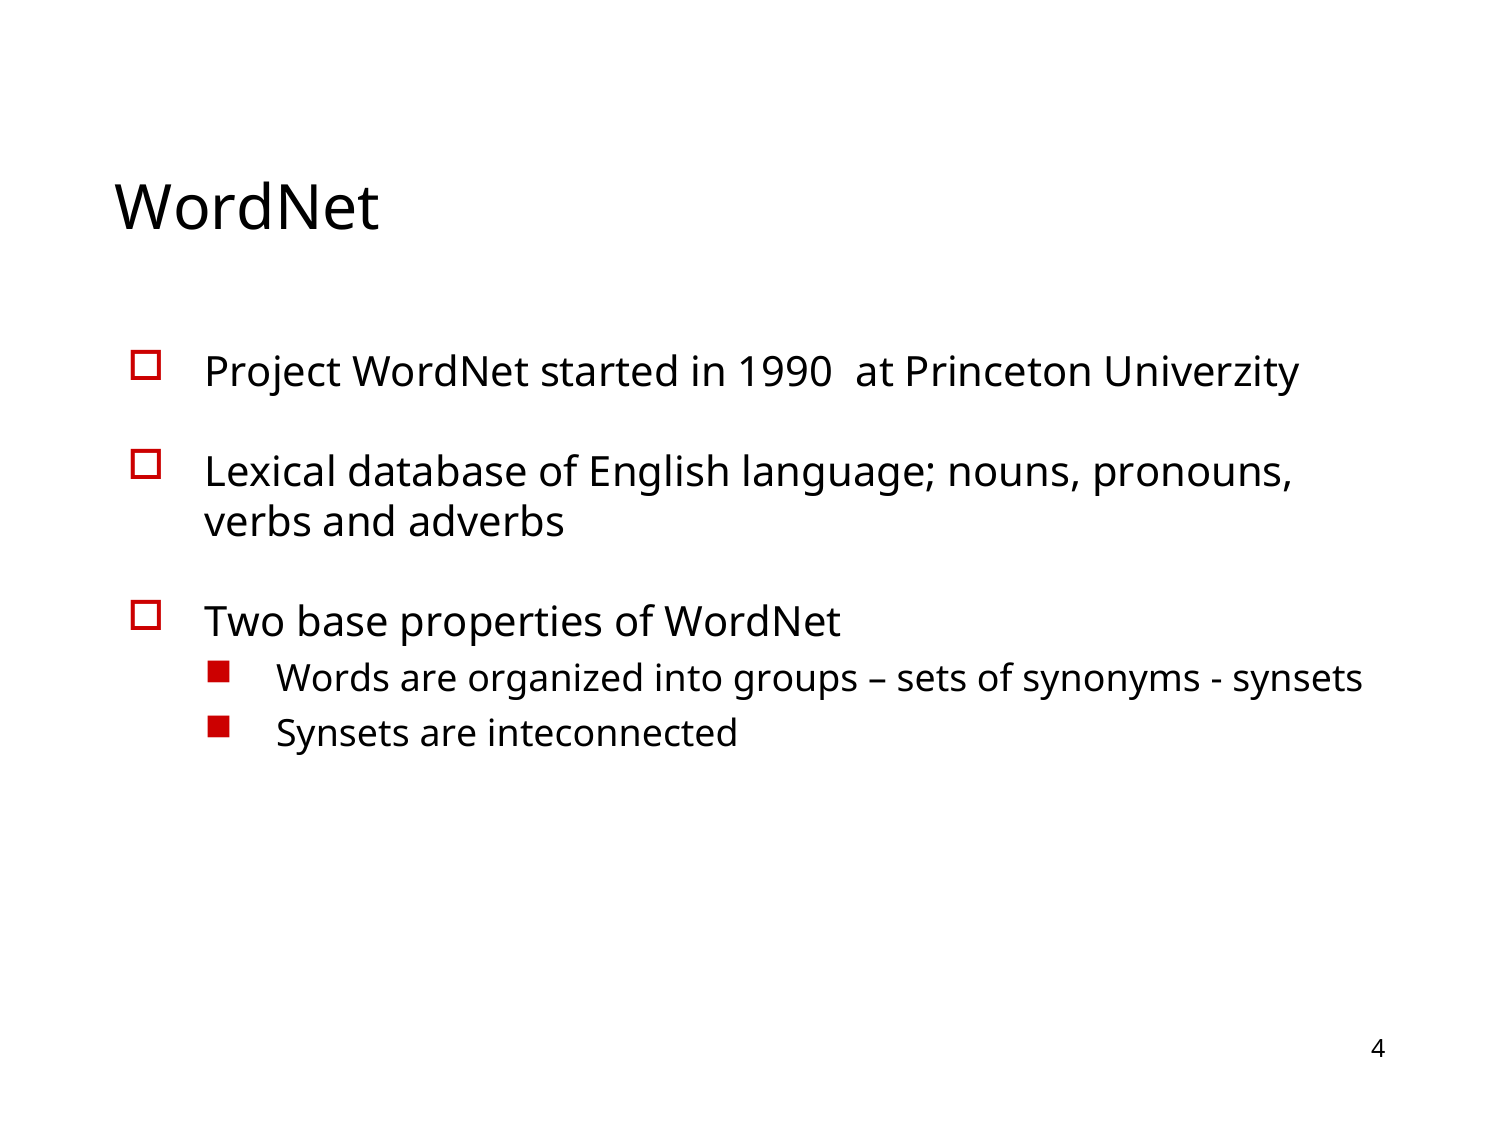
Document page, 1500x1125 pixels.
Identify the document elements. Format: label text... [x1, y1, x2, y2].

title WordNet [99, 49, 1236, 250]
text_box Project WordNet started in 1990 at Princeton Univerzity Lexical database of English language; nouns, pronouns, verbs and adverbs Two base properties of WordNet Words are organized into groups – sets of synonyms - synsets Synsets are inteconnected [112, 337, 1413, 1125]
